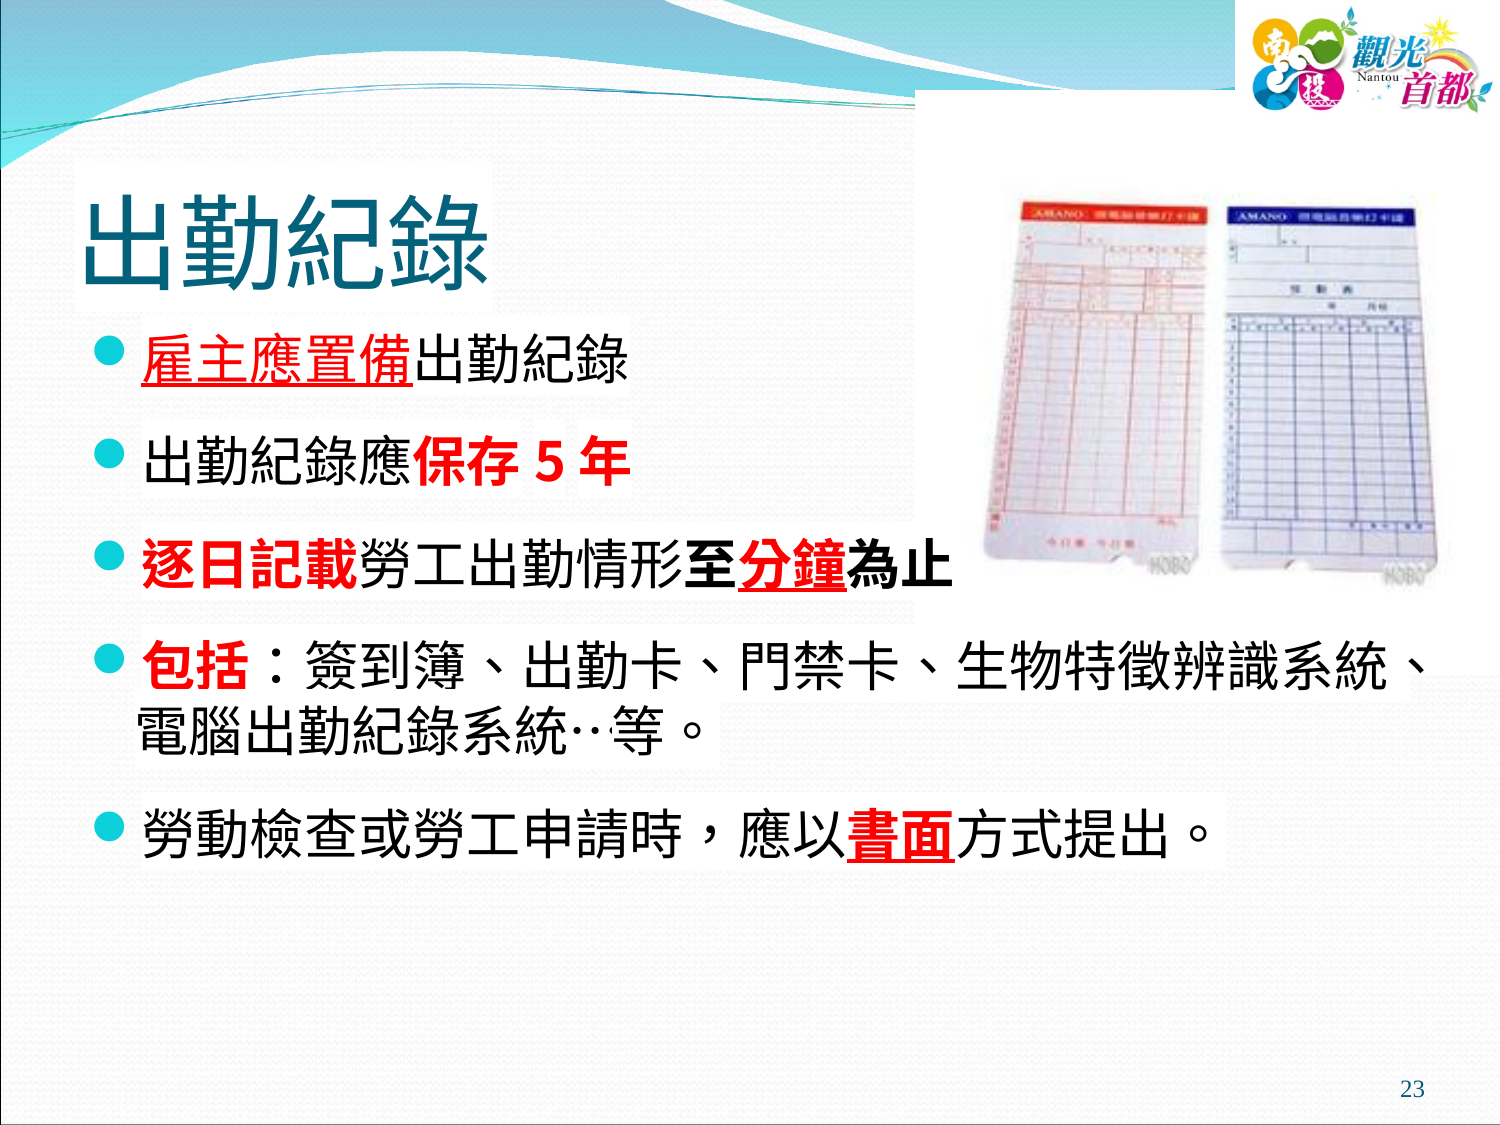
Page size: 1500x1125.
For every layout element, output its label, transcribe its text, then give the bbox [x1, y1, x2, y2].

picture [0, 0, 1500, 1125]
list 雇主應置備出勤紀錄 出勤紀錄應保存5年 逐日記載勞工出勤情形至分鐘為止 包括：簽到簿、出勤卡、門禁卡、生物特徵辨識系統、電腦出勤紀錄系統…等。 勞動檢查或勞工申請時，應以書面方式提出。 [75, 317, 1426, 1038]
title 出勤紀錄 [75, 115, 1426, 304]
text_box <編號> [1299, 1042, 1426, 1103]
